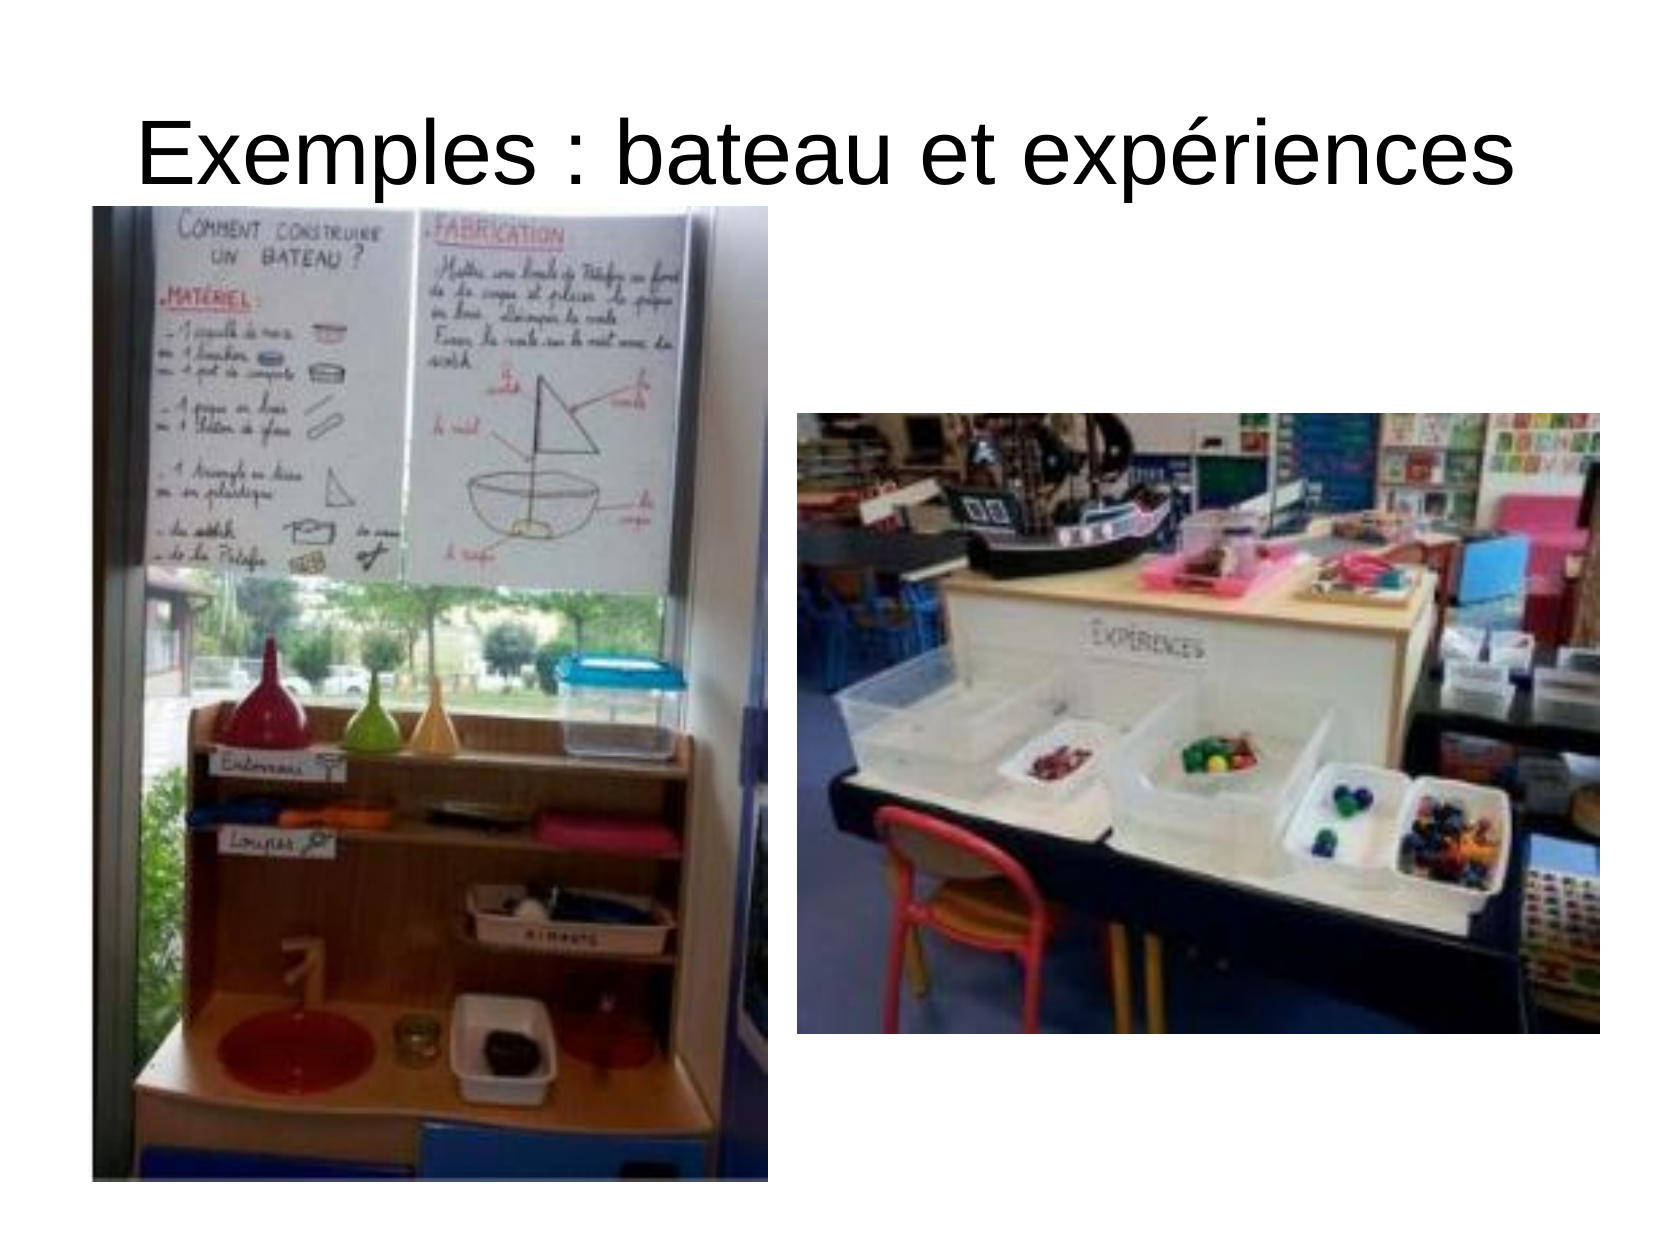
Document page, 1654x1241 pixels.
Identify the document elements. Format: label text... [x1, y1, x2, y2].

picture [88, 206, 768, 1182]
picture [797, 413, 1600, 1034]
title Exemples : bateau et expériences [82, 49, 1571, 257]
